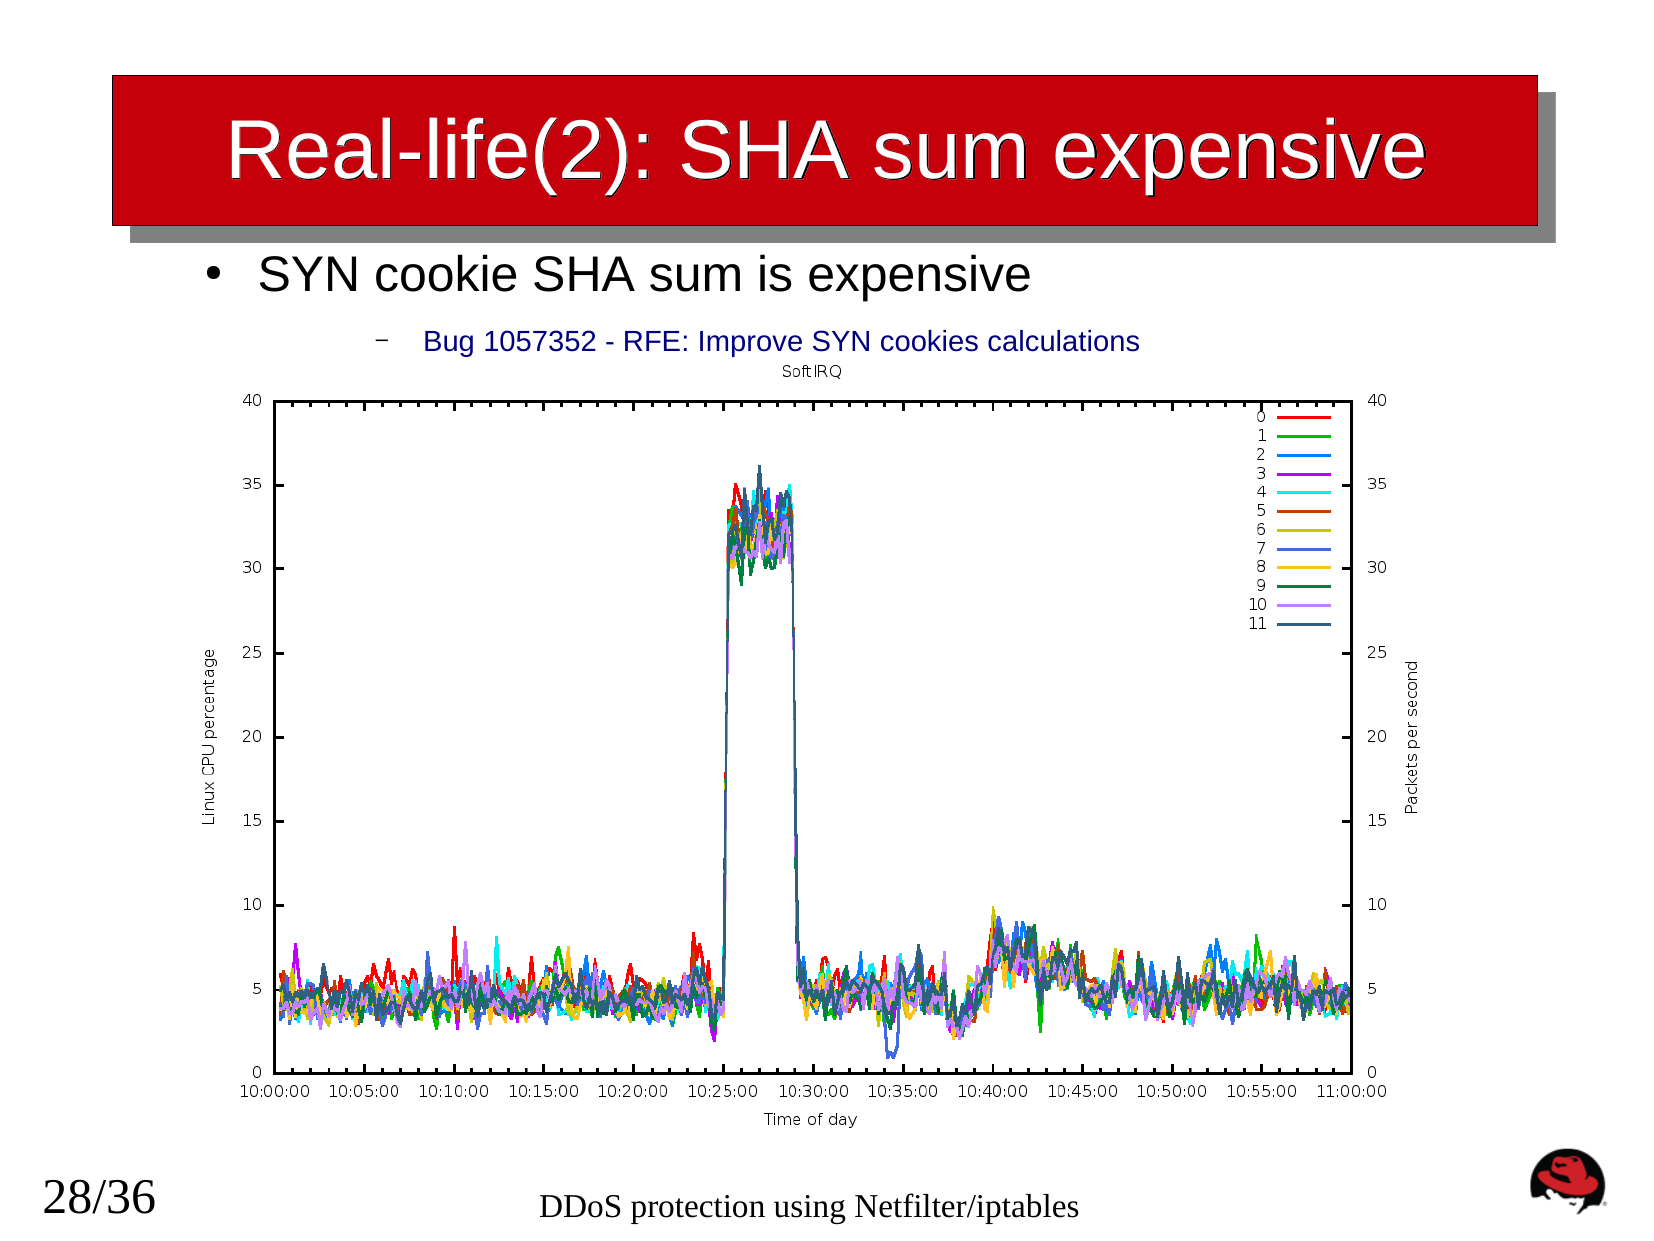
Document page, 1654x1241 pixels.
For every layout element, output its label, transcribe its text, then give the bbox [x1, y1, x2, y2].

list SYN cookie SHA sum is expensive Bug 1057352 - RFE: Improve SYN cookies calculations [186, 245, 1447, 1034]
picture [1529, 1146, 1613, 1224]
picture [196, 344, 1457, 1133]
title Real-life(2): SHA sum expensive [116, 75, 1538, 226]
